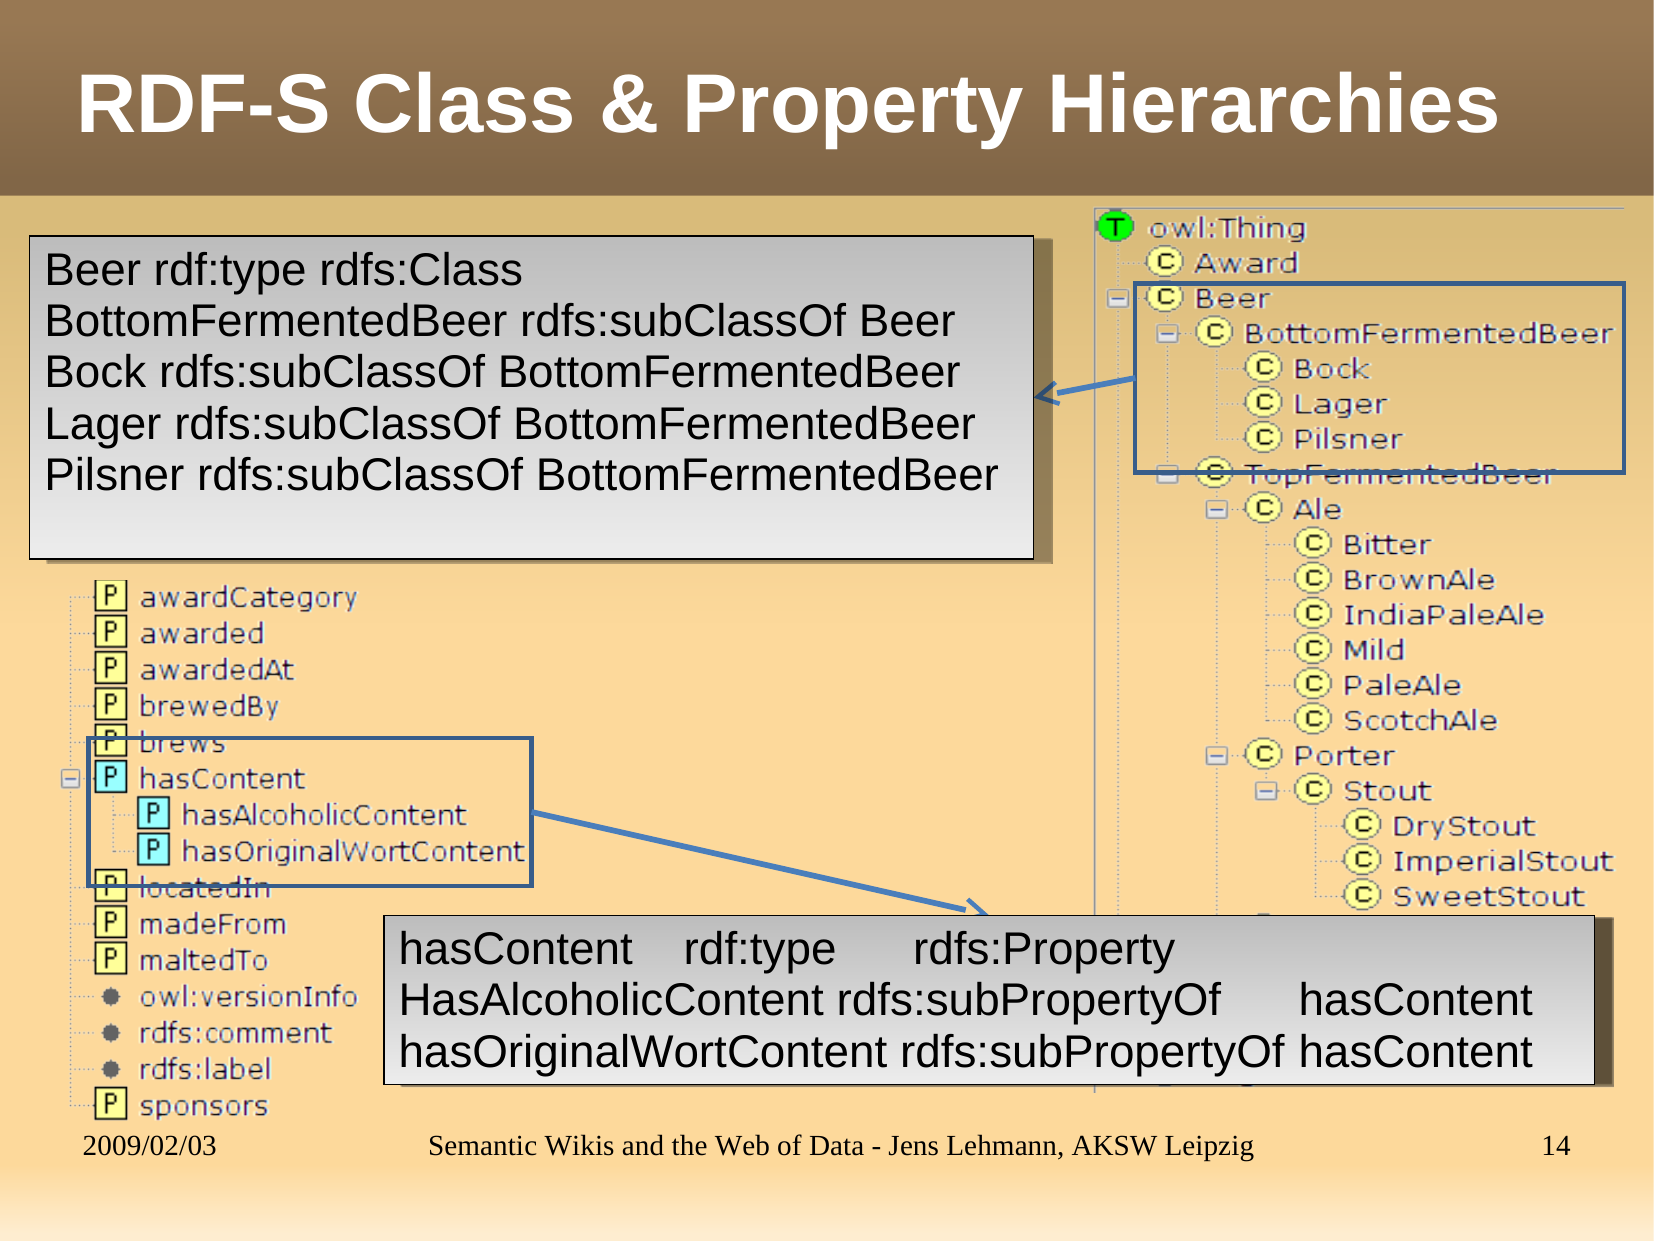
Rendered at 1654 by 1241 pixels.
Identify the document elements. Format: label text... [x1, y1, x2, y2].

text_box hasContent rdf:type rdfs:Property HasAlcoholicContent rdfs:subPropertyOf hasContent hasOriginalWortContent rdfs:subPropertyOf hasContent [383, 915, 1595, 1085]
title RDF-S Class & Property Hierarchies [76, 7, 1565, 200]
text_box Beer rdf:type rdfs:Class BottomFermentedBeer rdfs:subClassOf Beer Bock rdfs:subClassOf BottomFermentedBeer Lager rdfs:subClassOf BottomFermentedBeer Pilsner rdfs:subClassOf BottomFermentedBeer [29, 236, 1034, 560]
picture [0, 0, 1654, 1241]
